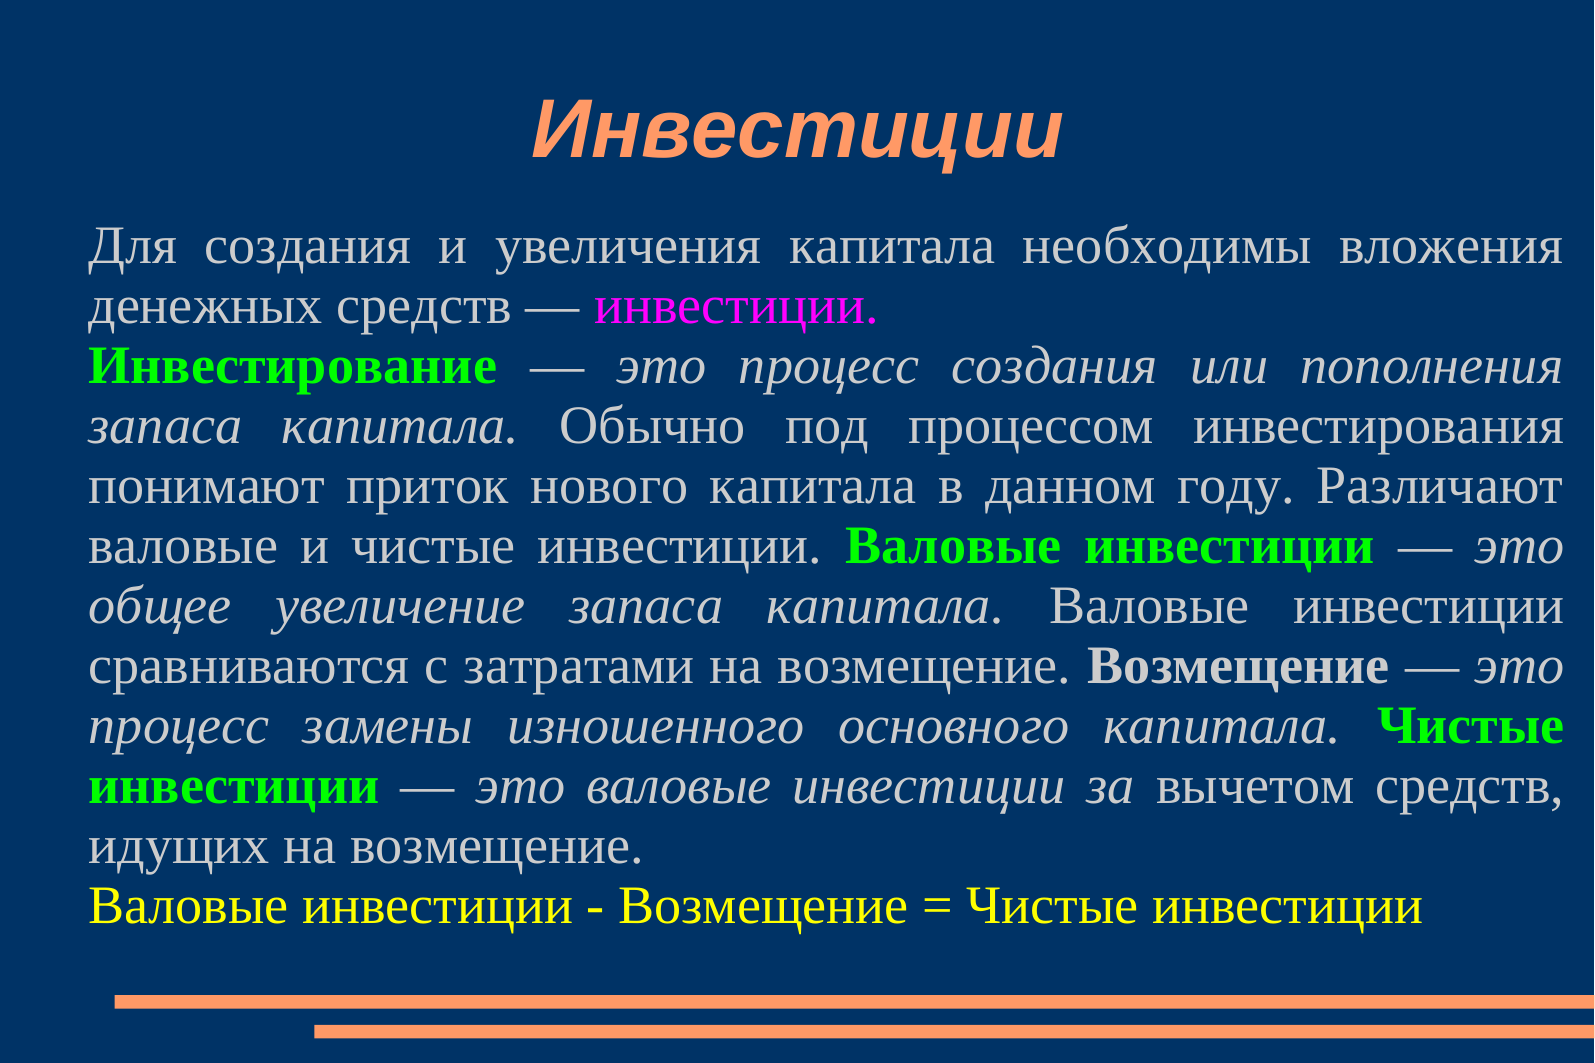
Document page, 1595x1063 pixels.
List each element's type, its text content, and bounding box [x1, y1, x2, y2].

title Инвестиции [117, 47, 1479, 206]
subtitle Для создания и увеличения капитала необходимы вложения денежных средств — инвестиции. Инвестирование — это процесс создания или пополнения запаса капитала. Обычно под процессом инвестирования понимают приток нового капитала в данном году. Различают валовые и чистые инвестиции. Валовые инвестиции — это общее увеличение запаса капитала. Валовые инвестиции сравниваются с затратами на возмещение. Возмещение — это процесс замены изношенного основного капитала. Чистые инвестиции — это валовые инвестиции за вычетом средств, идущих на возмещение. Валовые инвестиции - Возмещение = Чистые инвестиции [88, 206, 1565, 945]
